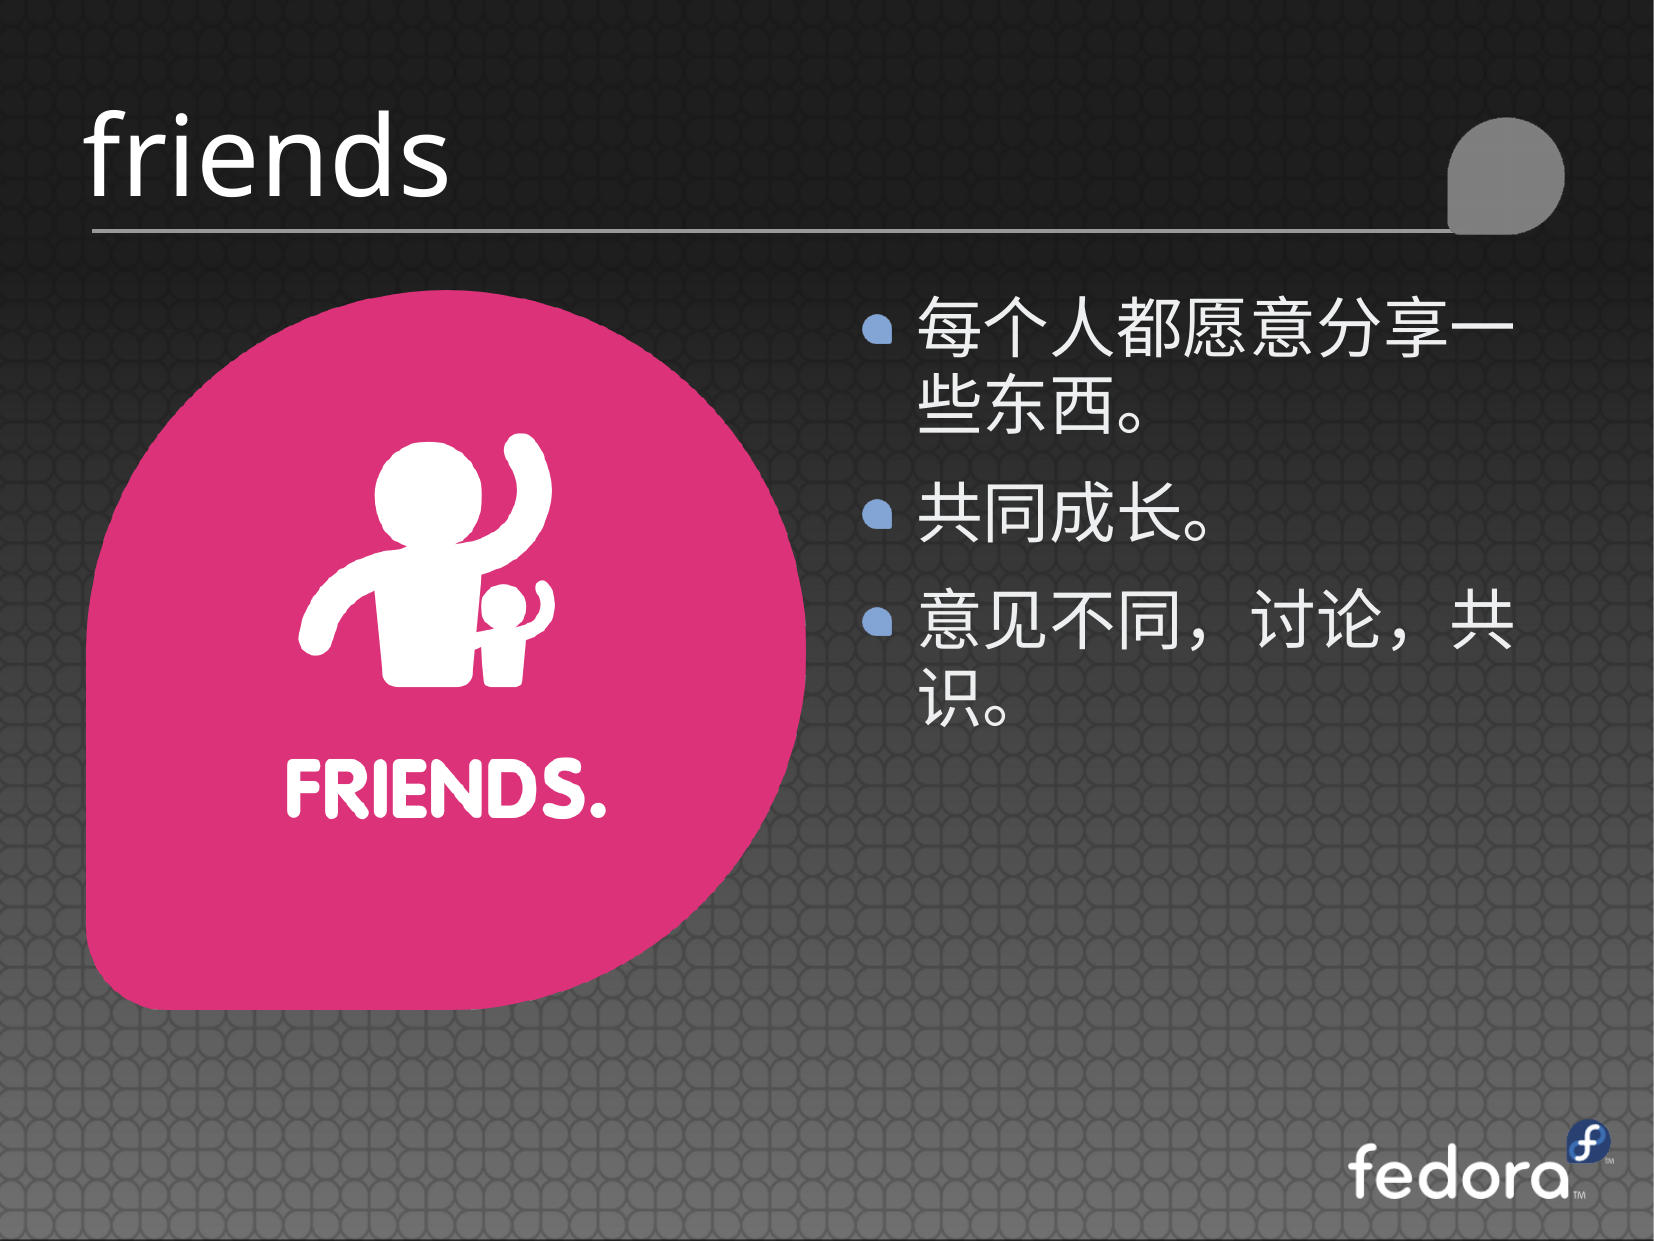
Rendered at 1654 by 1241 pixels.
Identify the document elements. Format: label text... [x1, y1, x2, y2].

title friends [82, 56, 1571, 250]
picture [0, 0, 1654, 1241]
list 每个人都愿意分享一些东西。 共同成长。 意见不同，讨论，共识。 [845, 290, 1572, 1094]
